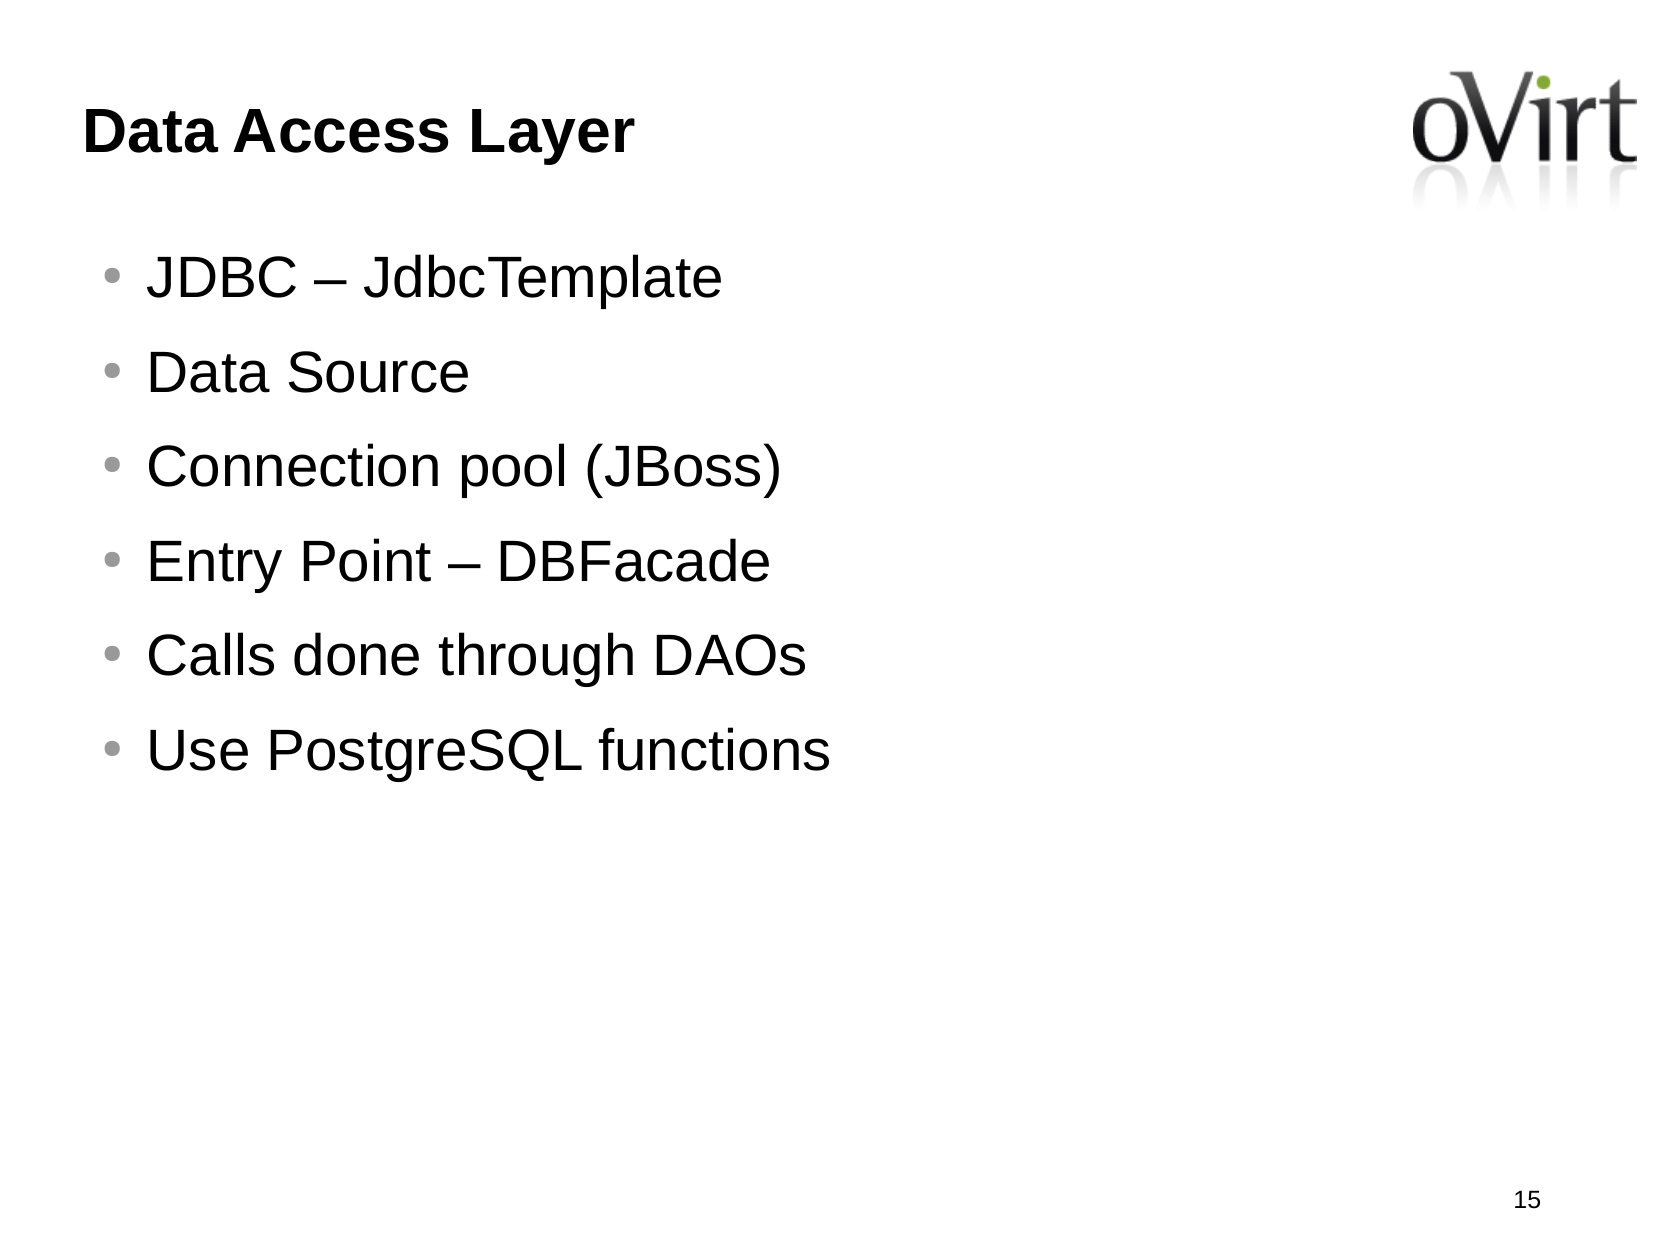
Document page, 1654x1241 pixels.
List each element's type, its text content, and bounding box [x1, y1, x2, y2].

title Data Access Layer [82, 27, 1303, 235]
list JDBC – JdbcTemplate Data Source Connection pool (JBoss) Entry Point – DBFacade Calls done through DAOs Use PostgreSQL functions [86, 244, 1576, 1039]
picture [1413, 63, 1637, 212]
